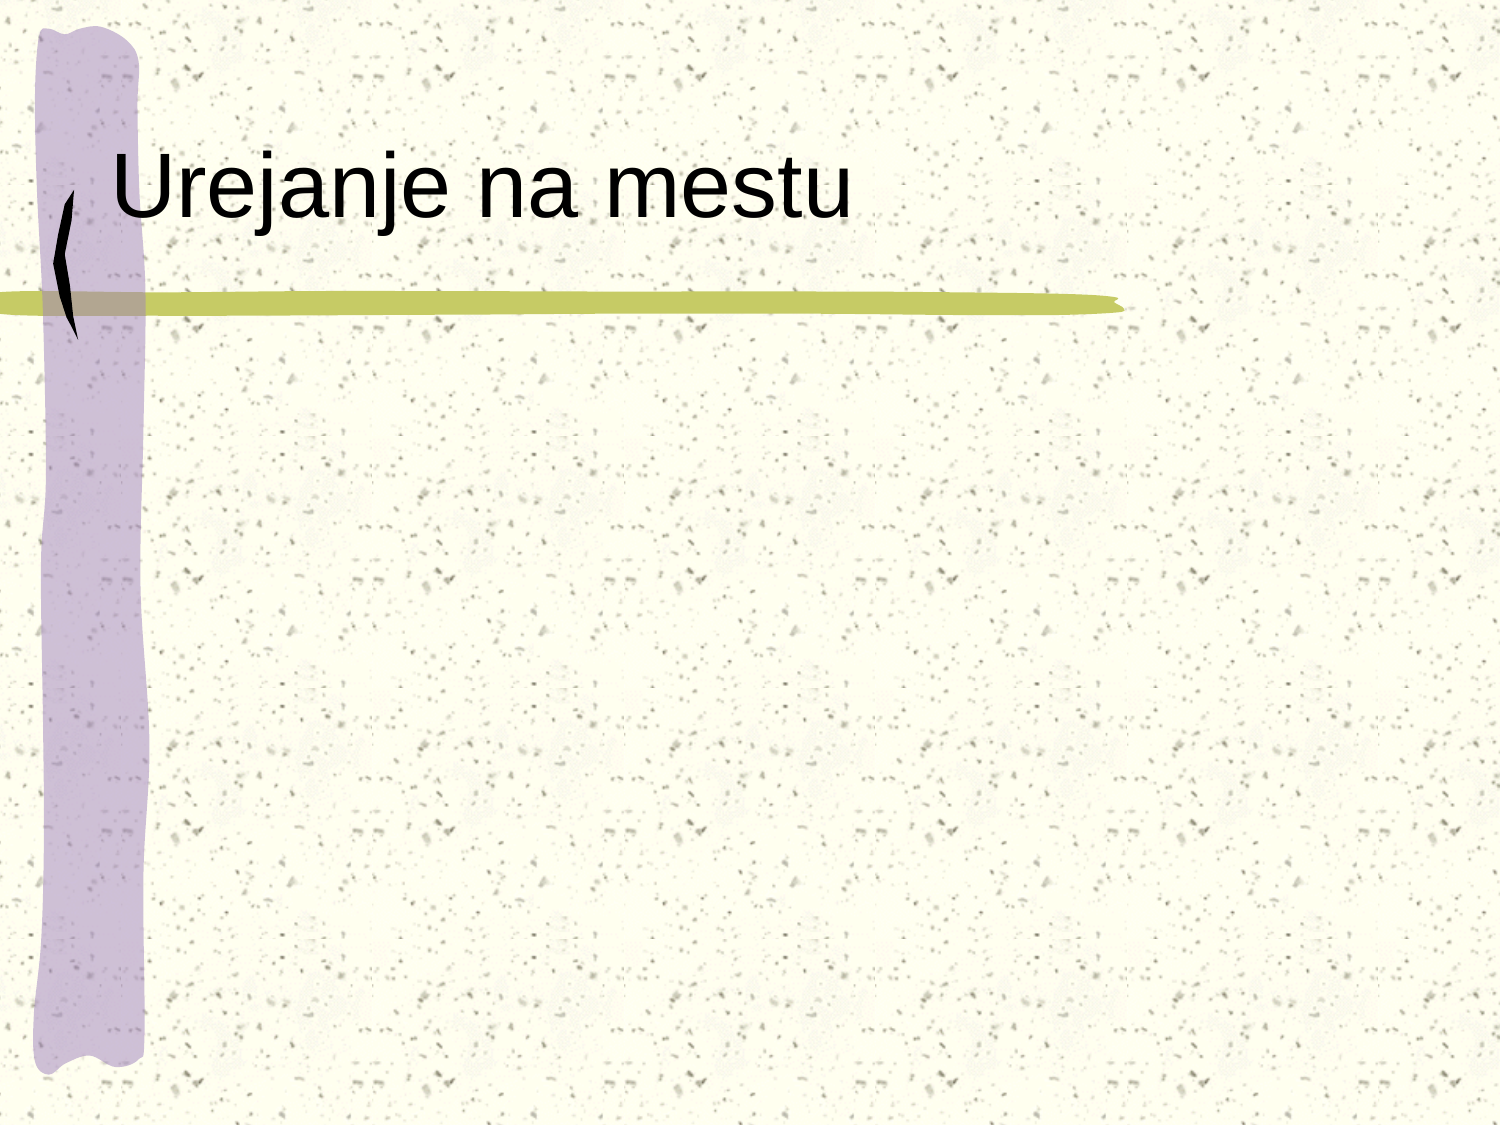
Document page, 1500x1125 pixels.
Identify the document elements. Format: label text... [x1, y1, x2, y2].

picture [0, 0, 1500, 1125]
title Urejanje na mestu [110, 93, 1392, 282]
